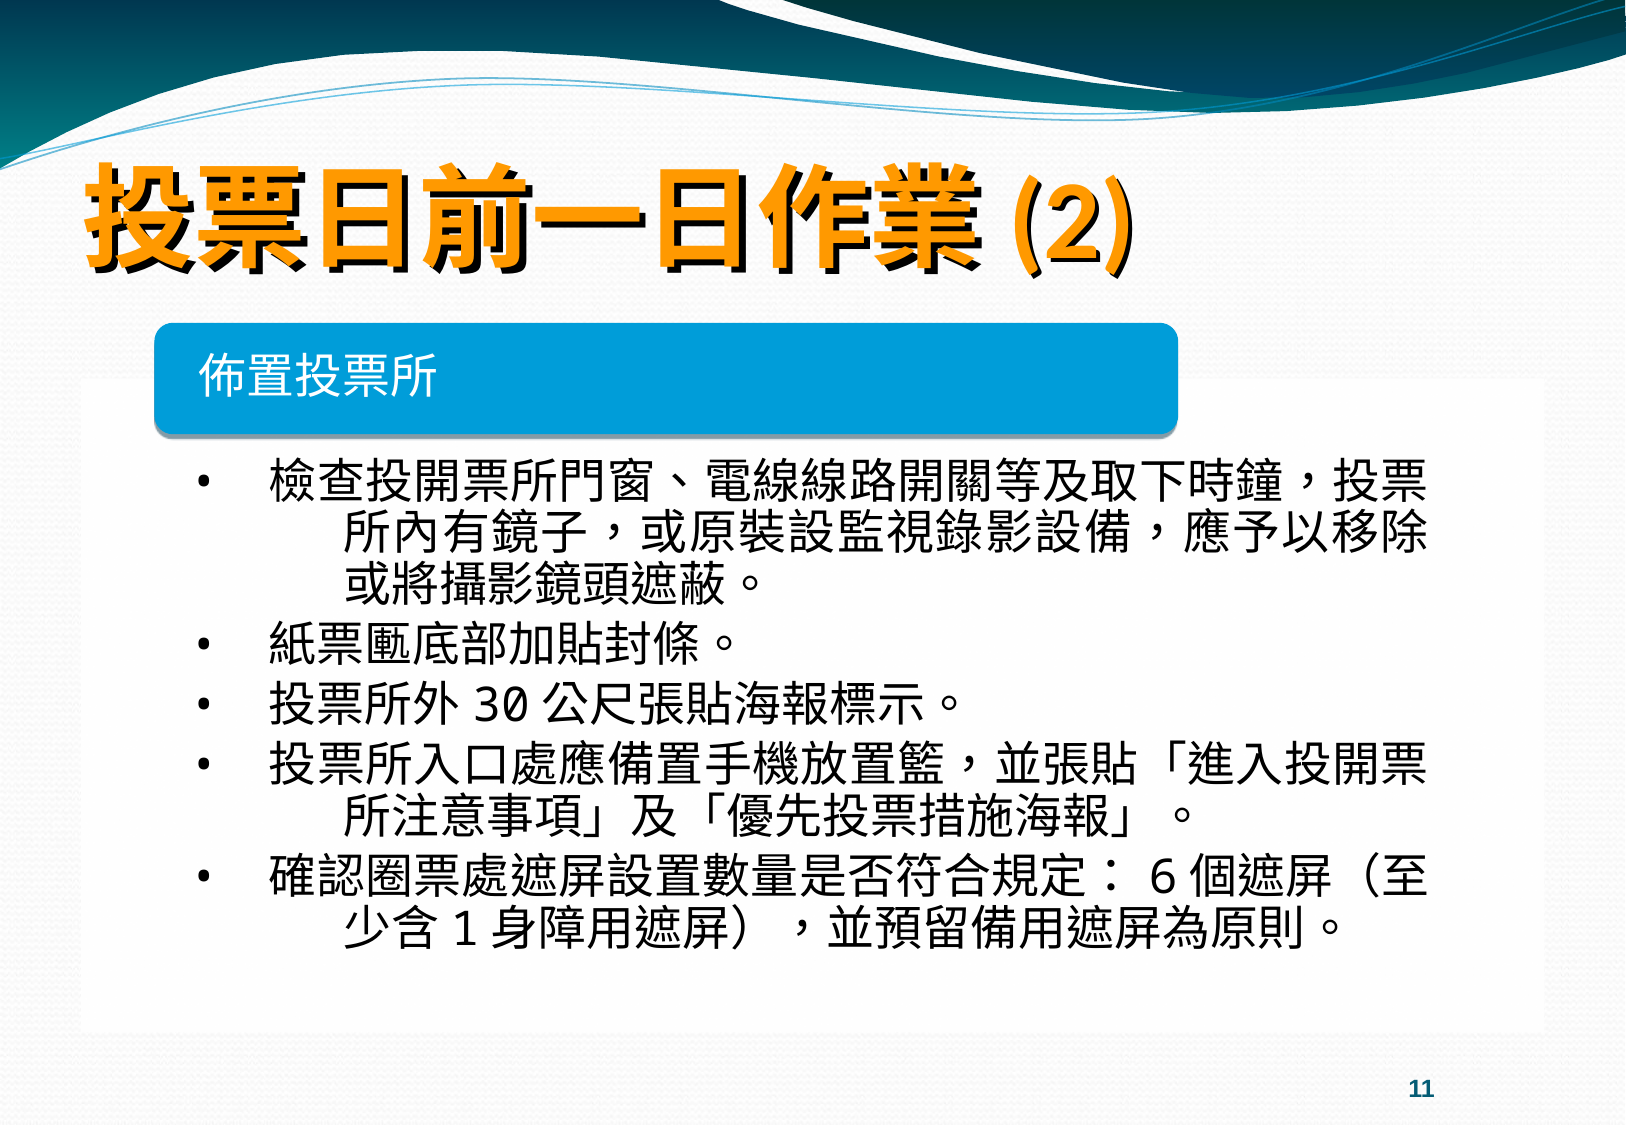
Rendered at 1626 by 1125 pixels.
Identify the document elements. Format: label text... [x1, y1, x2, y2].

text_box 11 [1408, 1042, 1544, 1103]
text_box 檢查投開票所門窗、電線線路開關等及取下時鐘，投票所內有鏡子，或原裝設監視錄影設備，應予以移除或將攝影鏡頭遮蔽。 紙票匭底部加貼封條。 投票所外30公尺張貼海報標示。 投票所入口處應備置手機放置籃，並張貼「進入投開票所注意事項」及「優先投票措施海報」。 確認圈票處遮屏設置數量是否符合規定：6個遮屏（至少含1身障用遮屏），並預留備用遮屏為原則。 [81, 378, 1544, 1033]
text_box 佈置投票所 [154, 322, 1179, 435]
title 投票日前一日作業(2) [81, 115, 1544, 304]
